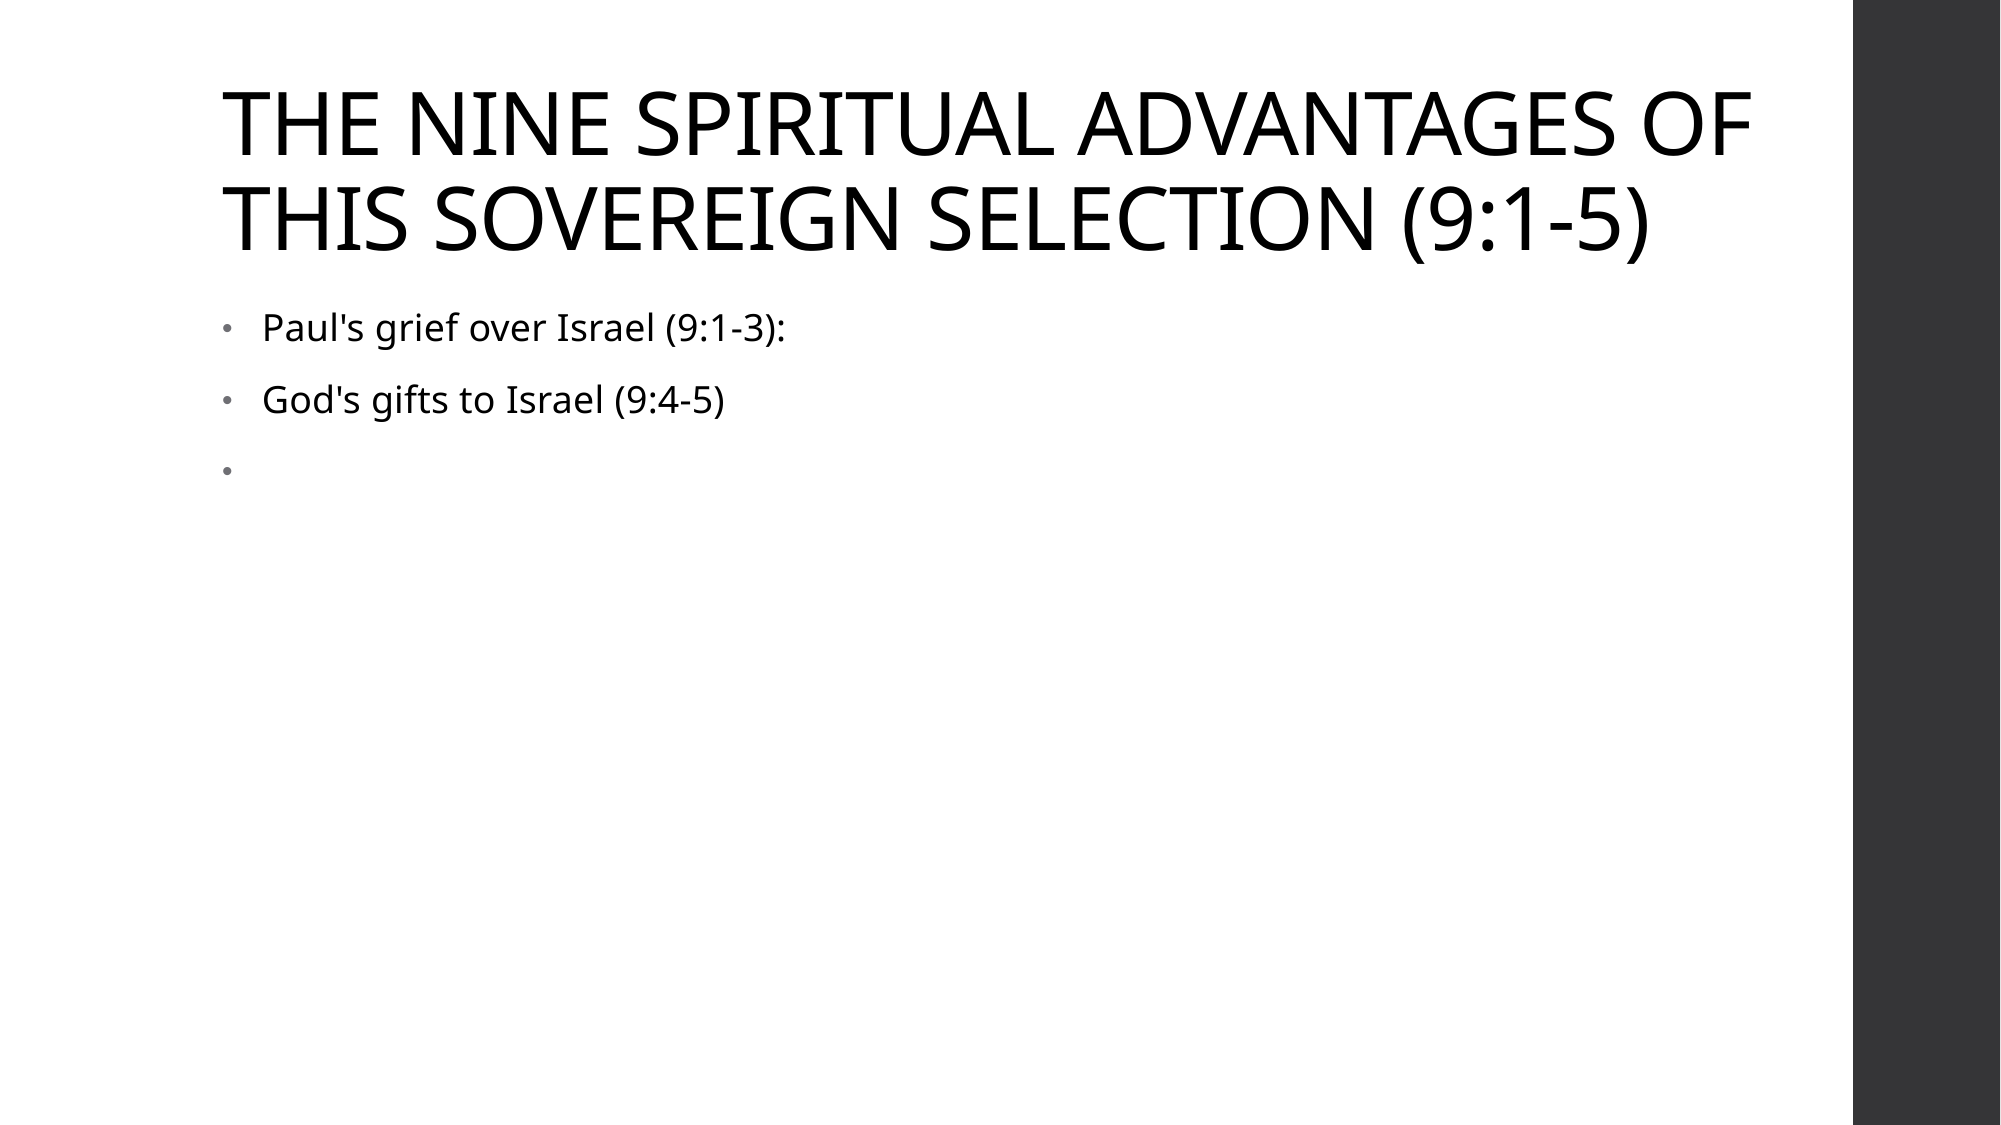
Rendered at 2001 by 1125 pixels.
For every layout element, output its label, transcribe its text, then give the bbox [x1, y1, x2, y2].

title THE NINE SPIRITUAL ADVANTAGES OF THIS SOVEREIGN SELECTION (9:1-5) [206, 60, 1797, 278]
list Paul's grief over Israel (9:1-3): God's gifts to Israel (9:4-5) [206, 299, 1617, 1014]
